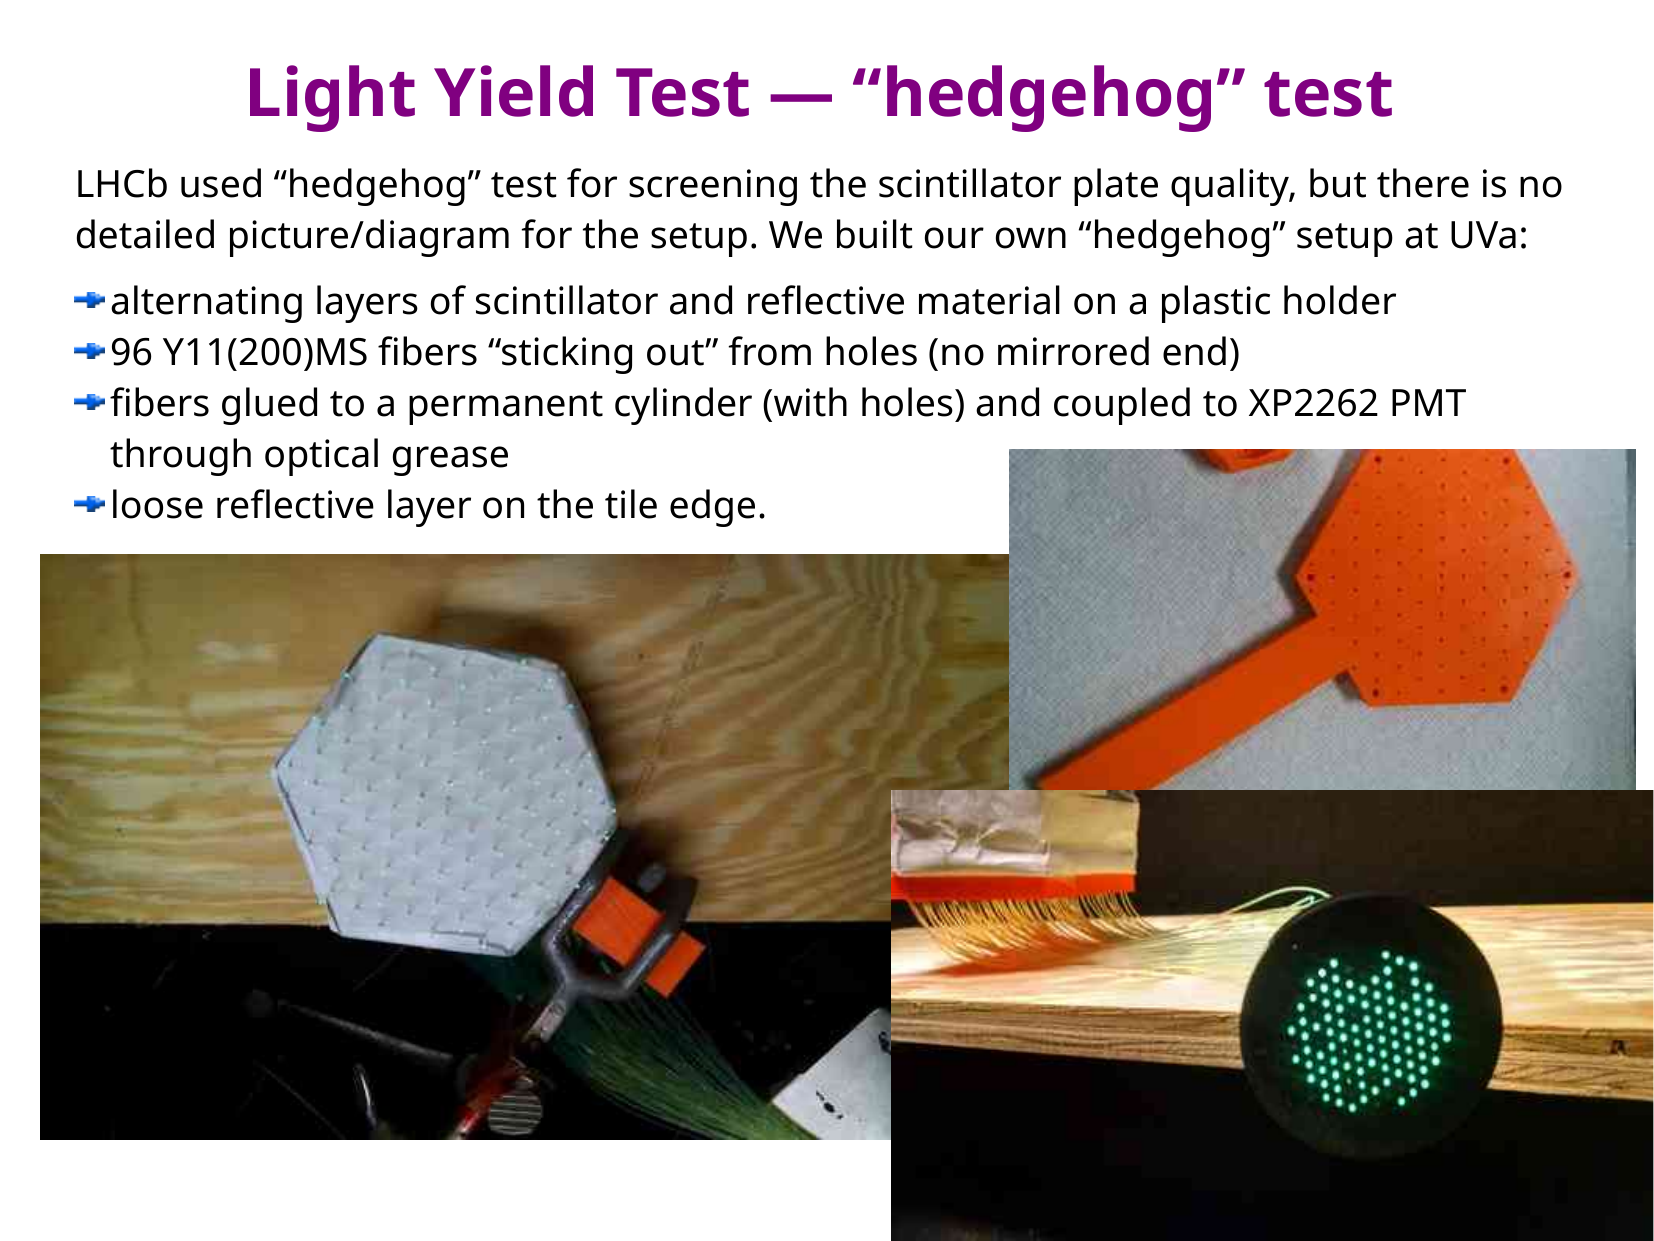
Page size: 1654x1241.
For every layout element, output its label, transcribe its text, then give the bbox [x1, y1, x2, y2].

picture [40, 449, 1654, 1241]
title Light Yield Test ― “hedgehog” test [4, 42, 1636, 181]
text_box LHCb used “hedgehog” test for screening the scintillator plate quality, but there is no detailed picture/diagram for the setup. We built our own “hedgehog” setup at UVa: alternating layers of scintillator and reflective material on a plastic holder 96 Y11(200)MS fibers “sticking out” from holes (no mirrored end) fibers glued to a permanent cylinder (with holes) and coupled to XP2262 PMT through optical grease loose reflective layer on the tile edge. [60, 150, 1621, 554]
